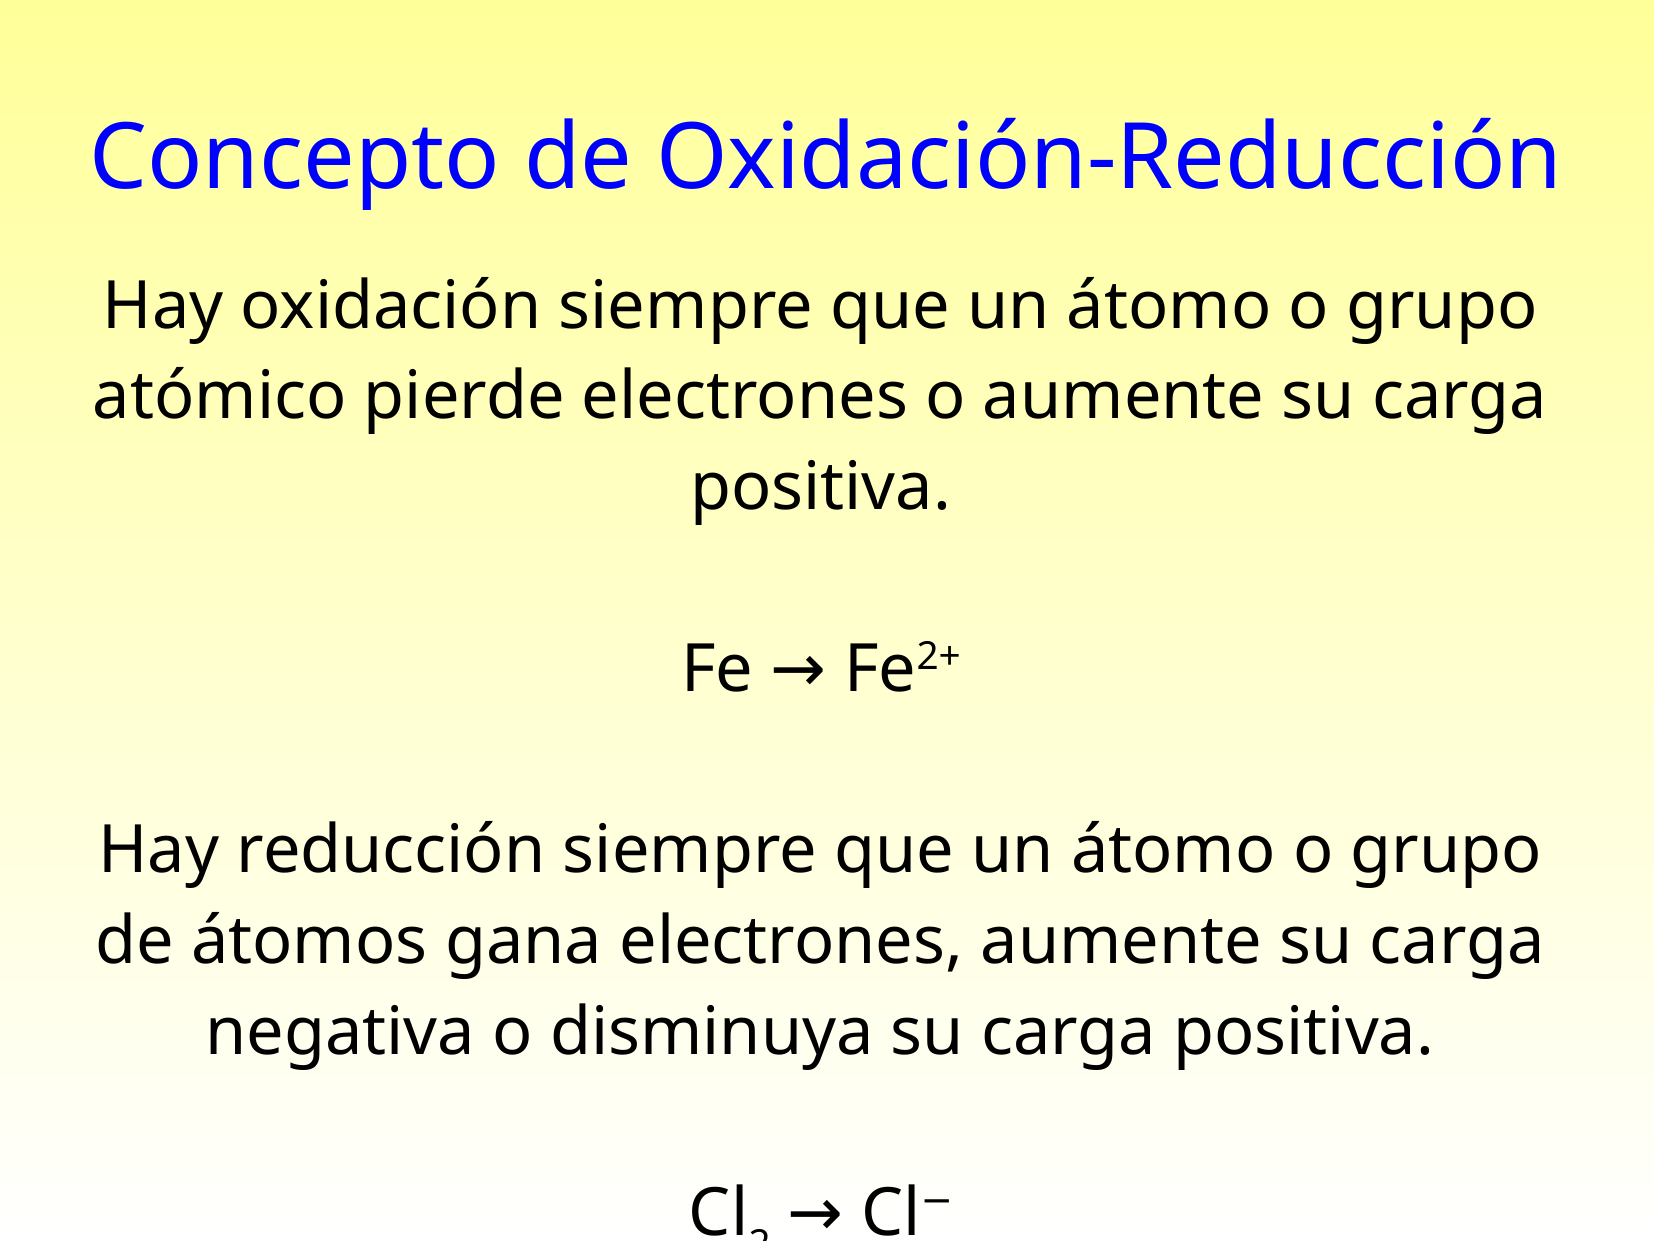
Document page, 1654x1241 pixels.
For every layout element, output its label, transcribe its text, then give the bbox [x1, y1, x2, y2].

title Concepto de Oxidación-Reducción [29, 49, 1625, 257]
subtitle Hay oxidación siempre que un átomo o grupo atómico pierde electrones o aumente su carga positiva. Fe → Fe2+ Hay reducción siempre que un átomo o grupo de átomos gana electrones, aumente su carga negativa o disminuya su carga positiva. Cl2 → Cl− [76, 313, 1565, 1213]
